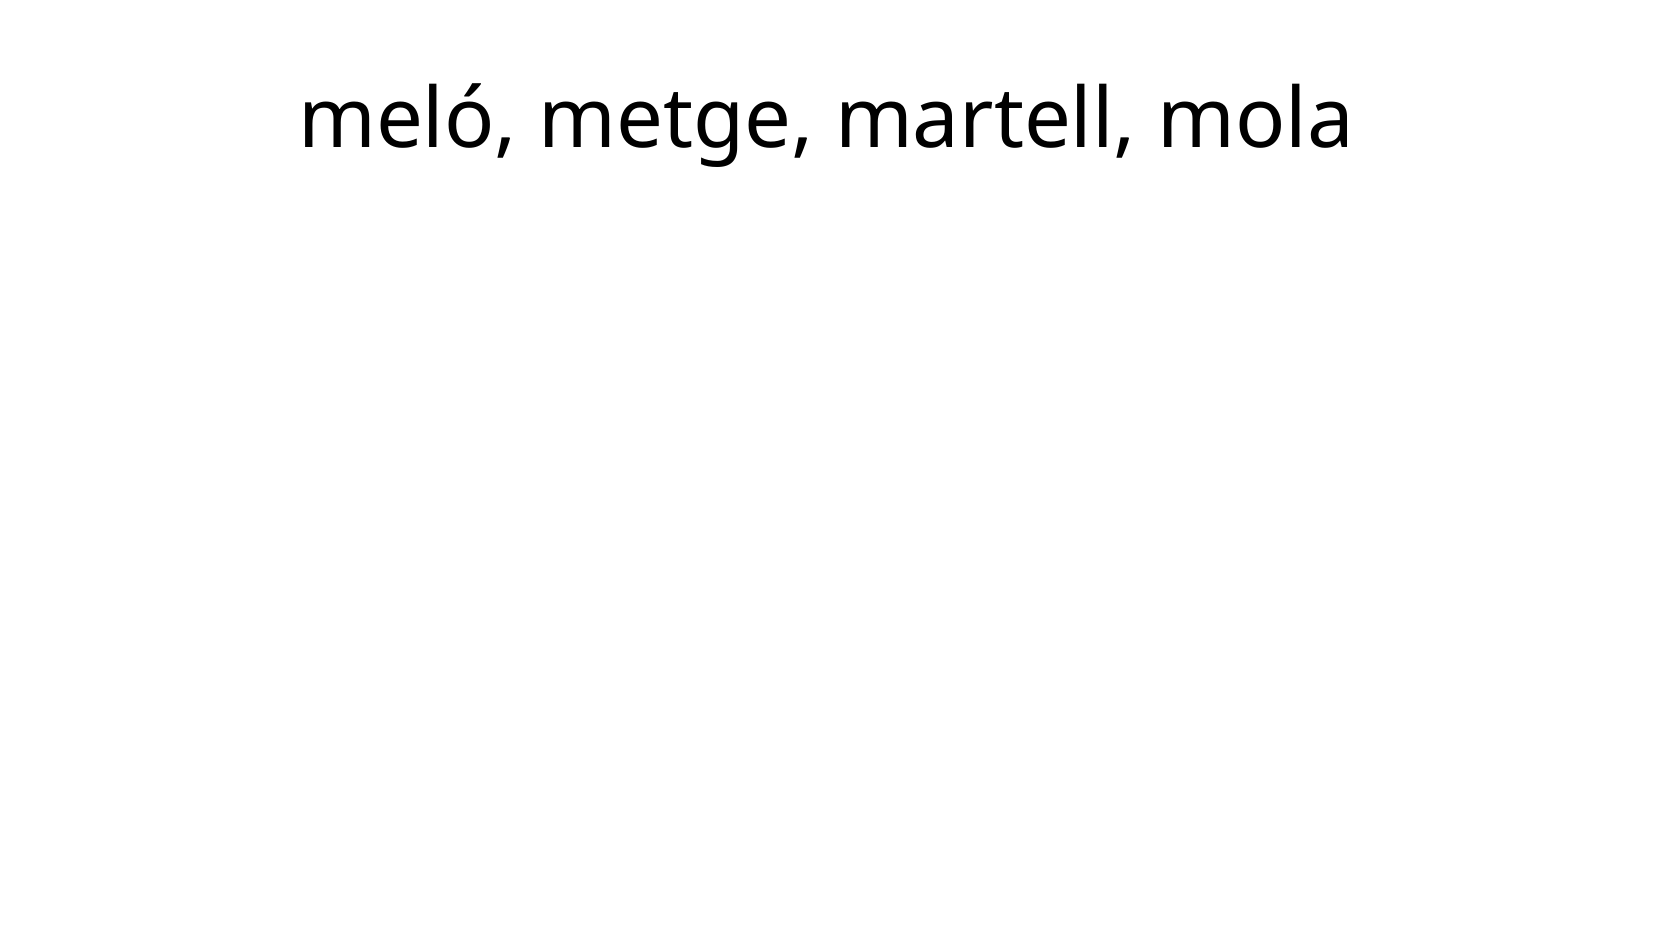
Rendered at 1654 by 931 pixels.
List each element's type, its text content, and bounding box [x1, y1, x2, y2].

title meló, metge, martell, mola [82, 37, 1571, 193]
